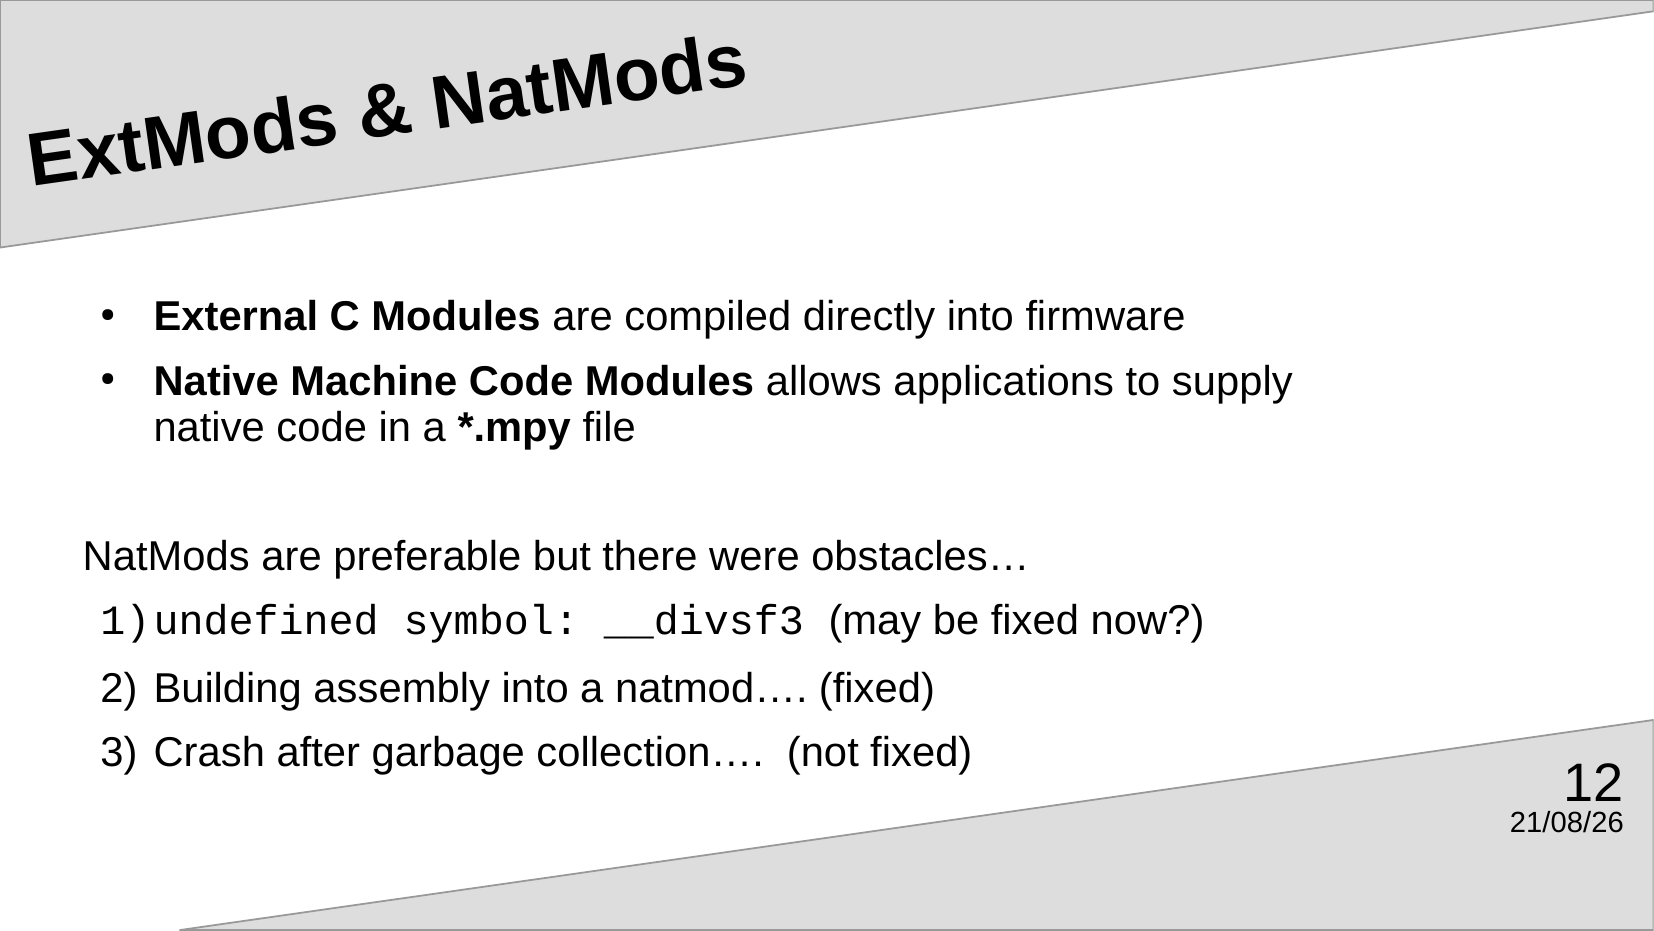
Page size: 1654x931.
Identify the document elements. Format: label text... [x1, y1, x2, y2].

list External C Modules are compiled directly into firmware Native Machine Code Modules allows applications to supply native code in a *.mpy file NatMods are preferable but there were obstacles… undefined symbol: __divsf3 (may be fixed now?) Building assembly into a natmod…. (fixed) Crash after garbage collection…. (not fixed) [82, 292, 1388, 833]
title ExtMods & NatMods [16, 0, 1501, 239]
